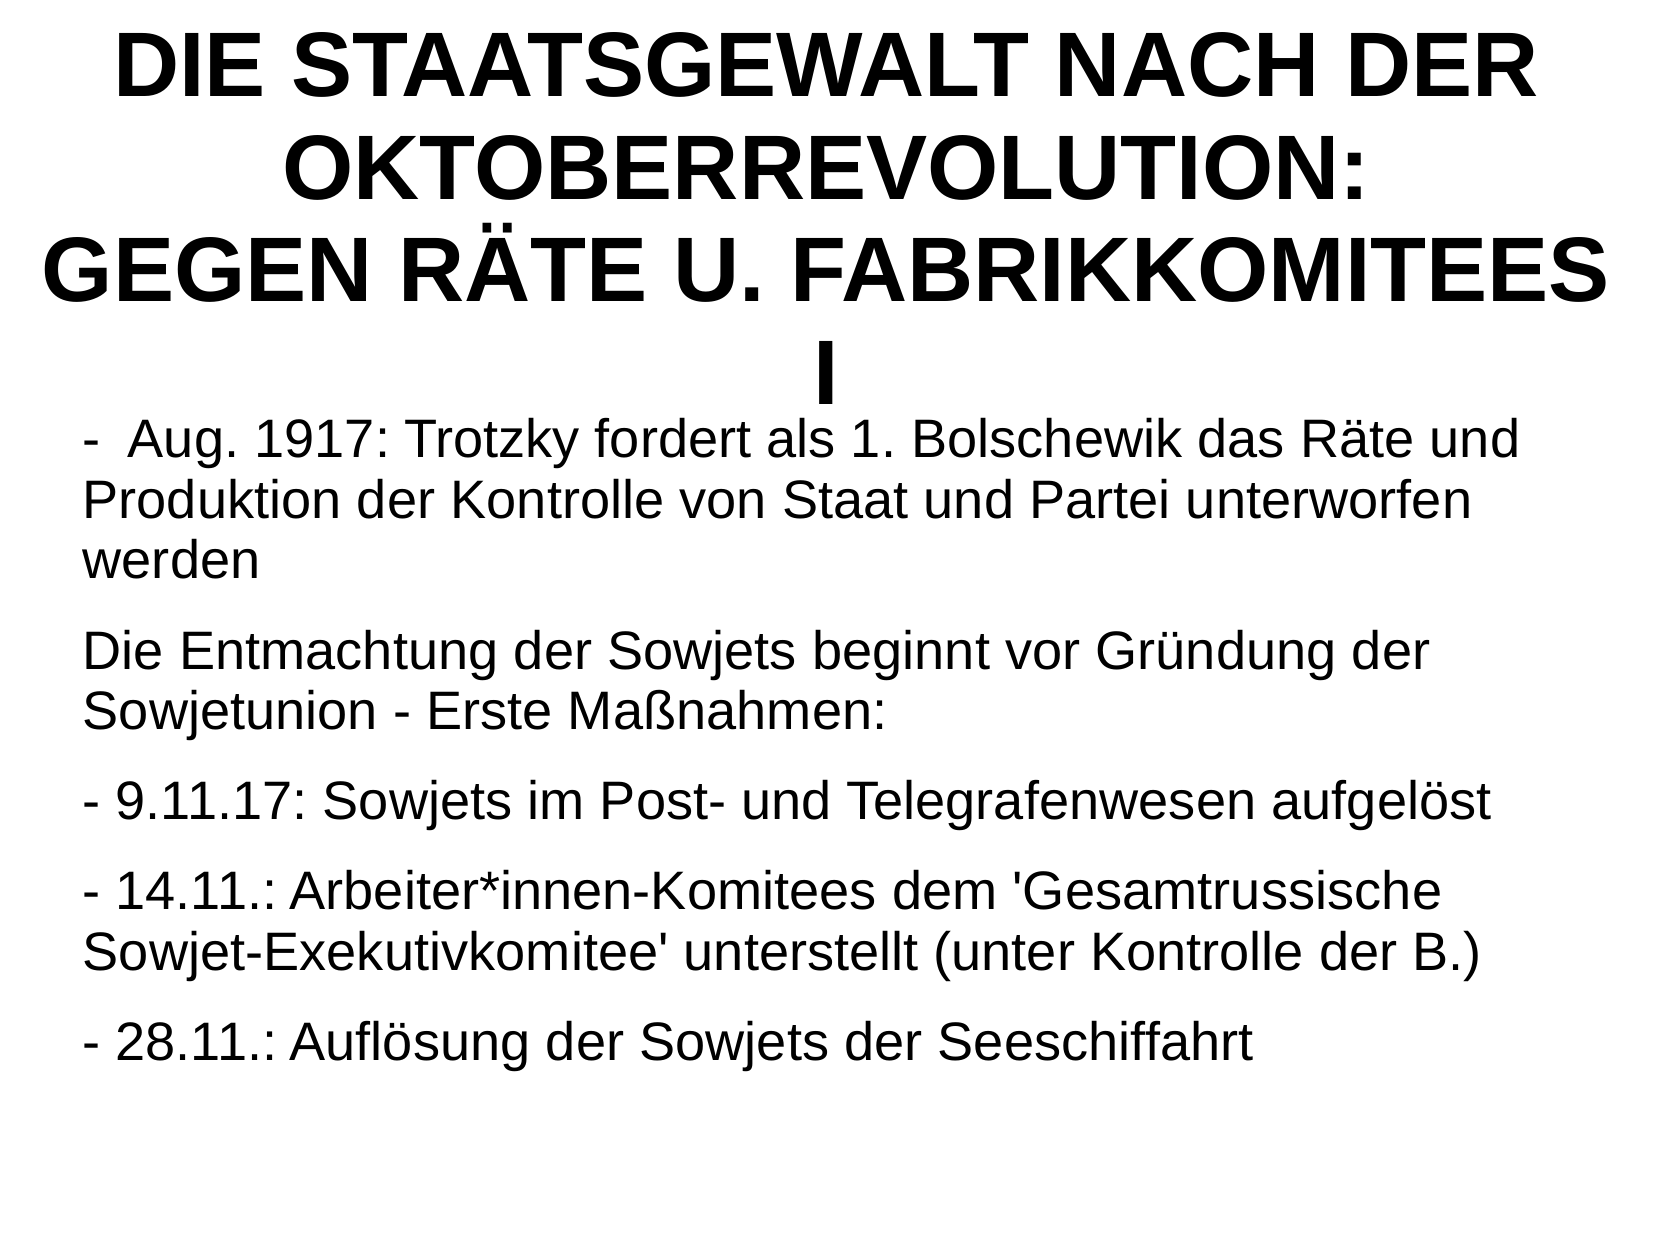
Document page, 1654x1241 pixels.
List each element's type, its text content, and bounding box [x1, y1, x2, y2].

title DIE STAATSGEWALT NACH DER OKTOBERREVOLUTION: GEGEN RÄTE U. FABRIKKOMITEES I [35, 13, 1619, 424]
list - Aug. 1917: Trotzky fordert als 1. Bolschewik das Räte und Produktion der Kontrolle von Staat und Partei unterworfen werden Die Entmachtung der Sowjets beginnt vor Gründung der Sowjetunion - Erste Maßnahmen: - 9.11.17: Sowjets im Post- und Telegrafenwesen aufgelöst - 14.11.: Arbeiter*innen-Komitees dem 'Gesamtrussische Sowjet-Exekutivkomitee' unterstellt (unter Kontrolle der B.) - 28.11.: Auflösung der Sowjets der Seeschiffahrt [82, 318, 1630, 1217]
